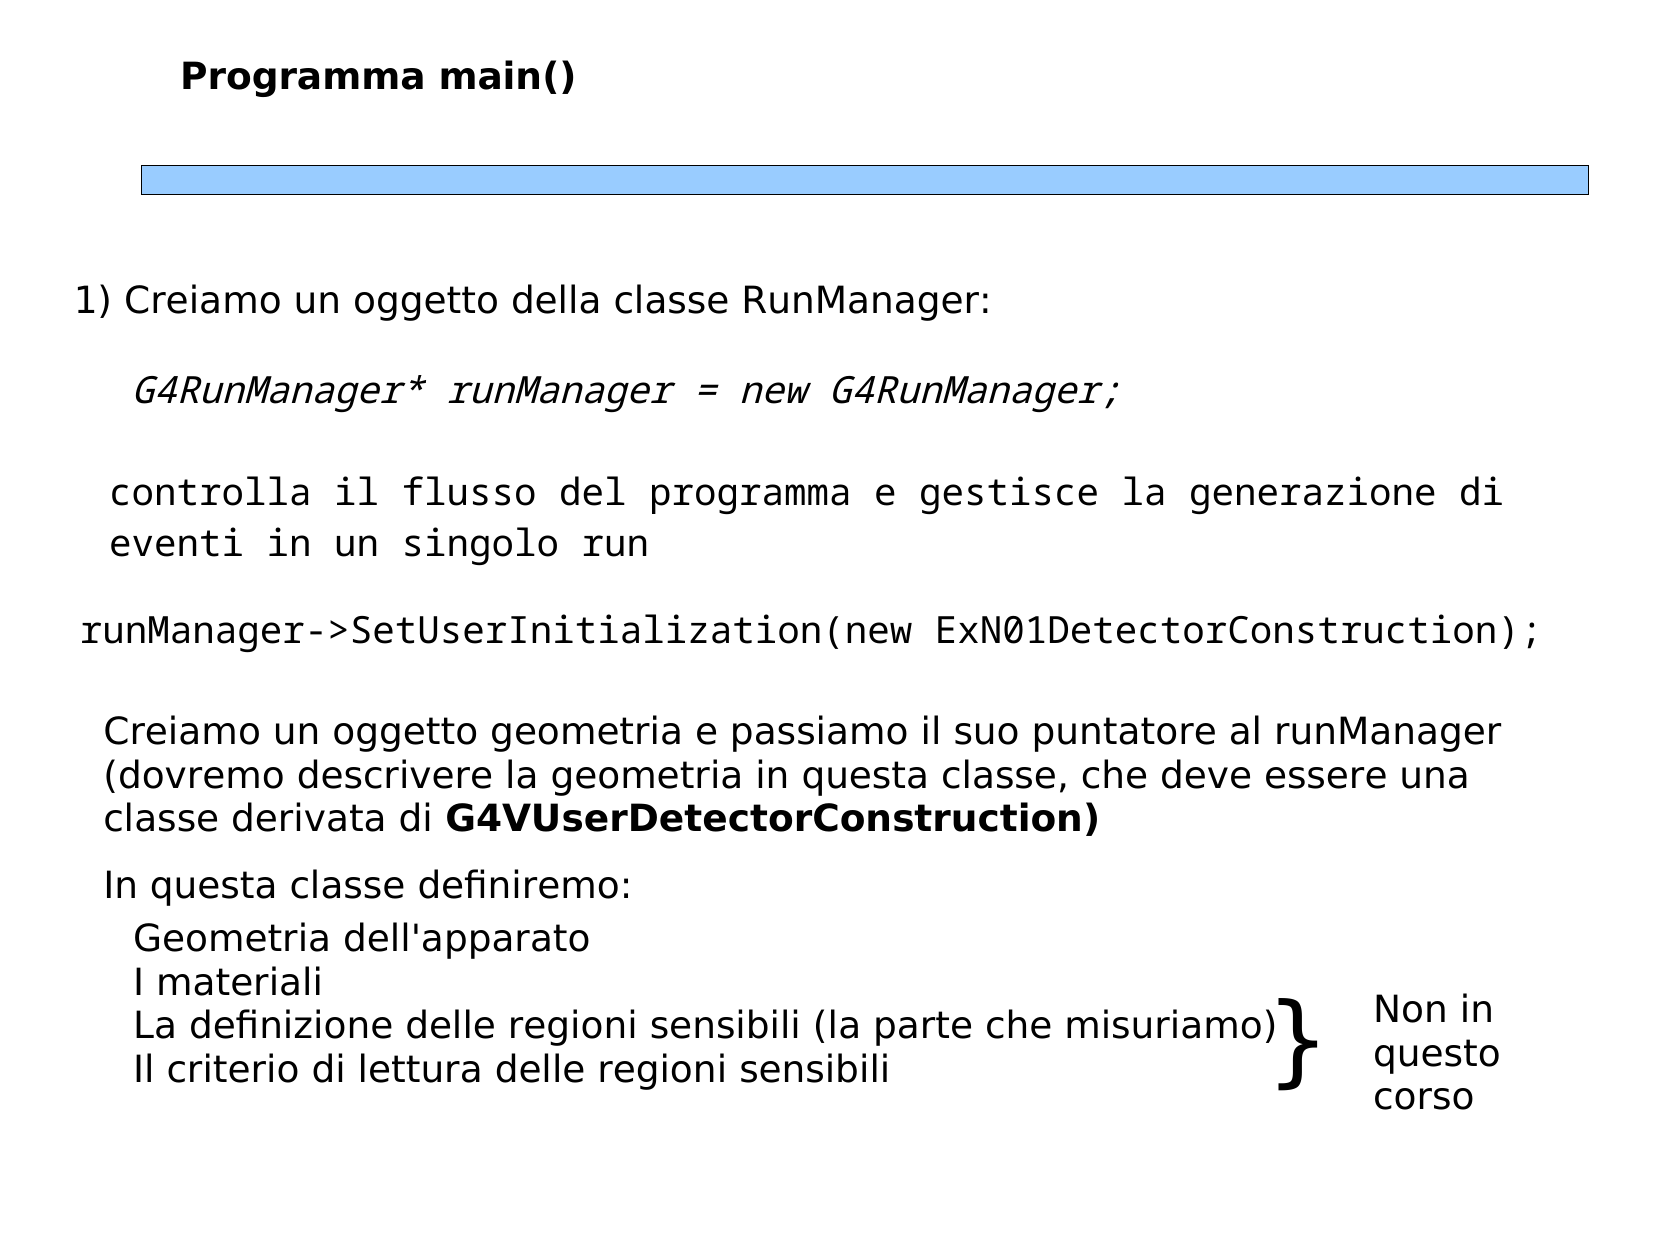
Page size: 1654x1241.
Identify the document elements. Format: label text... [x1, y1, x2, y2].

text_box runManager->SetUserInitialization(new ExN01DetectorConstruction); [64, 596, 1571, 655]
text_box In questa classe definiremo: [88, 856, 1270, 915]
text_box Creiamo un oggetto geometria e passiamo il suo puntatore al runManager (dovremo descrivere la geometria in questa classe, che deve essere una classe derivata di G4VUserDetectorConstruction) [88, 702, 1595, 849]
text_box } [1251, 974, 1371, 1106]
text_box 1) Creiamo un oggetto della classe RunManager: [59, 271, 1270, 374]
text_box Non in questo corso [1358, 980, 1565, 1126]
text_box Geometria dell'apparato I materiali La definizione delle regioni sensibili (la parte che misuriamo) Il criterio di lettura delle regioni sensibili [106, 909, 1583, 1099]
text_box G4RunManager* runManager = new G4RunManager; controlla il flusso del programma e gestisce la generazione di eventi in un singolo run [94, 356, 1625, 546]
text_box Programma main() [165, 47, 1288, 106]
